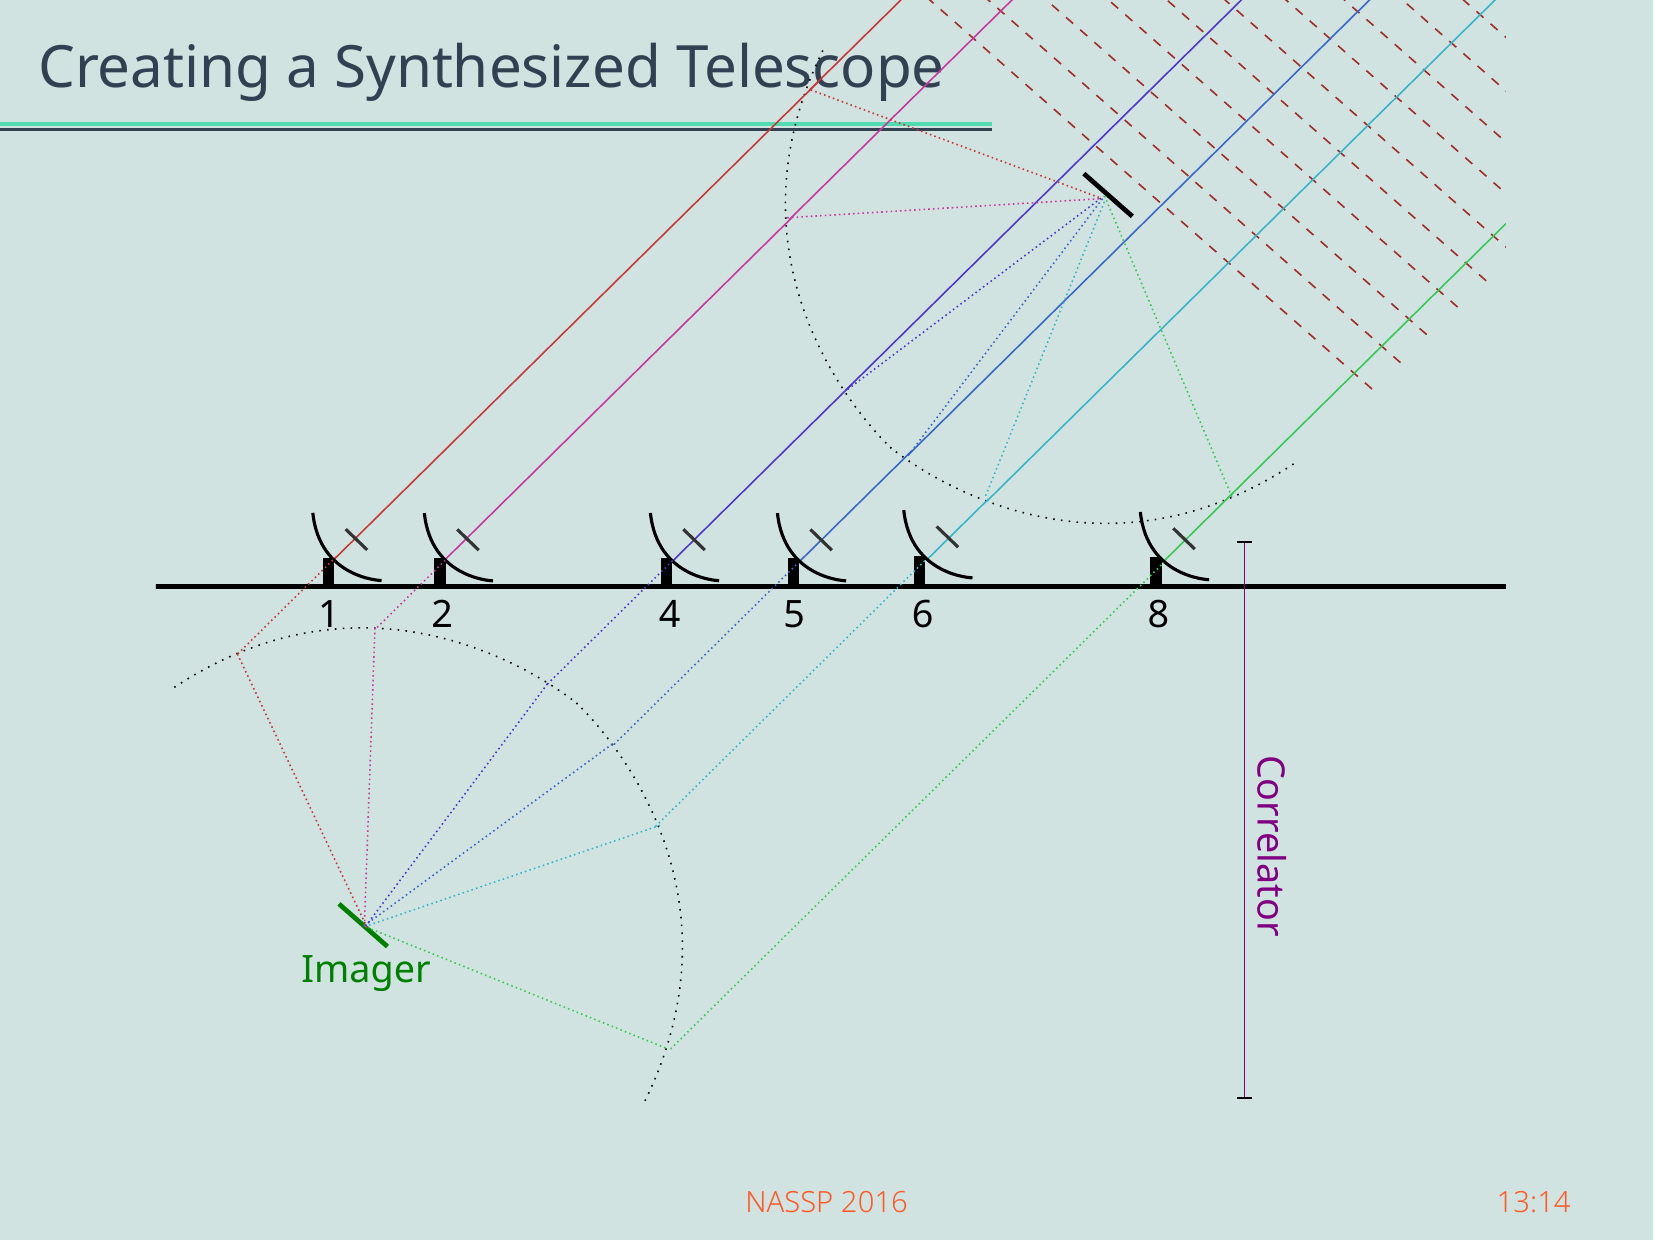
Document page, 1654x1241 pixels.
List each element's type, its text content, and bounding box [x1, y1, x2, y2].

text_box Creating a Synthesized Telescope [23, 17, 155, 103]
picture [155, 0, 1506, 1134]
